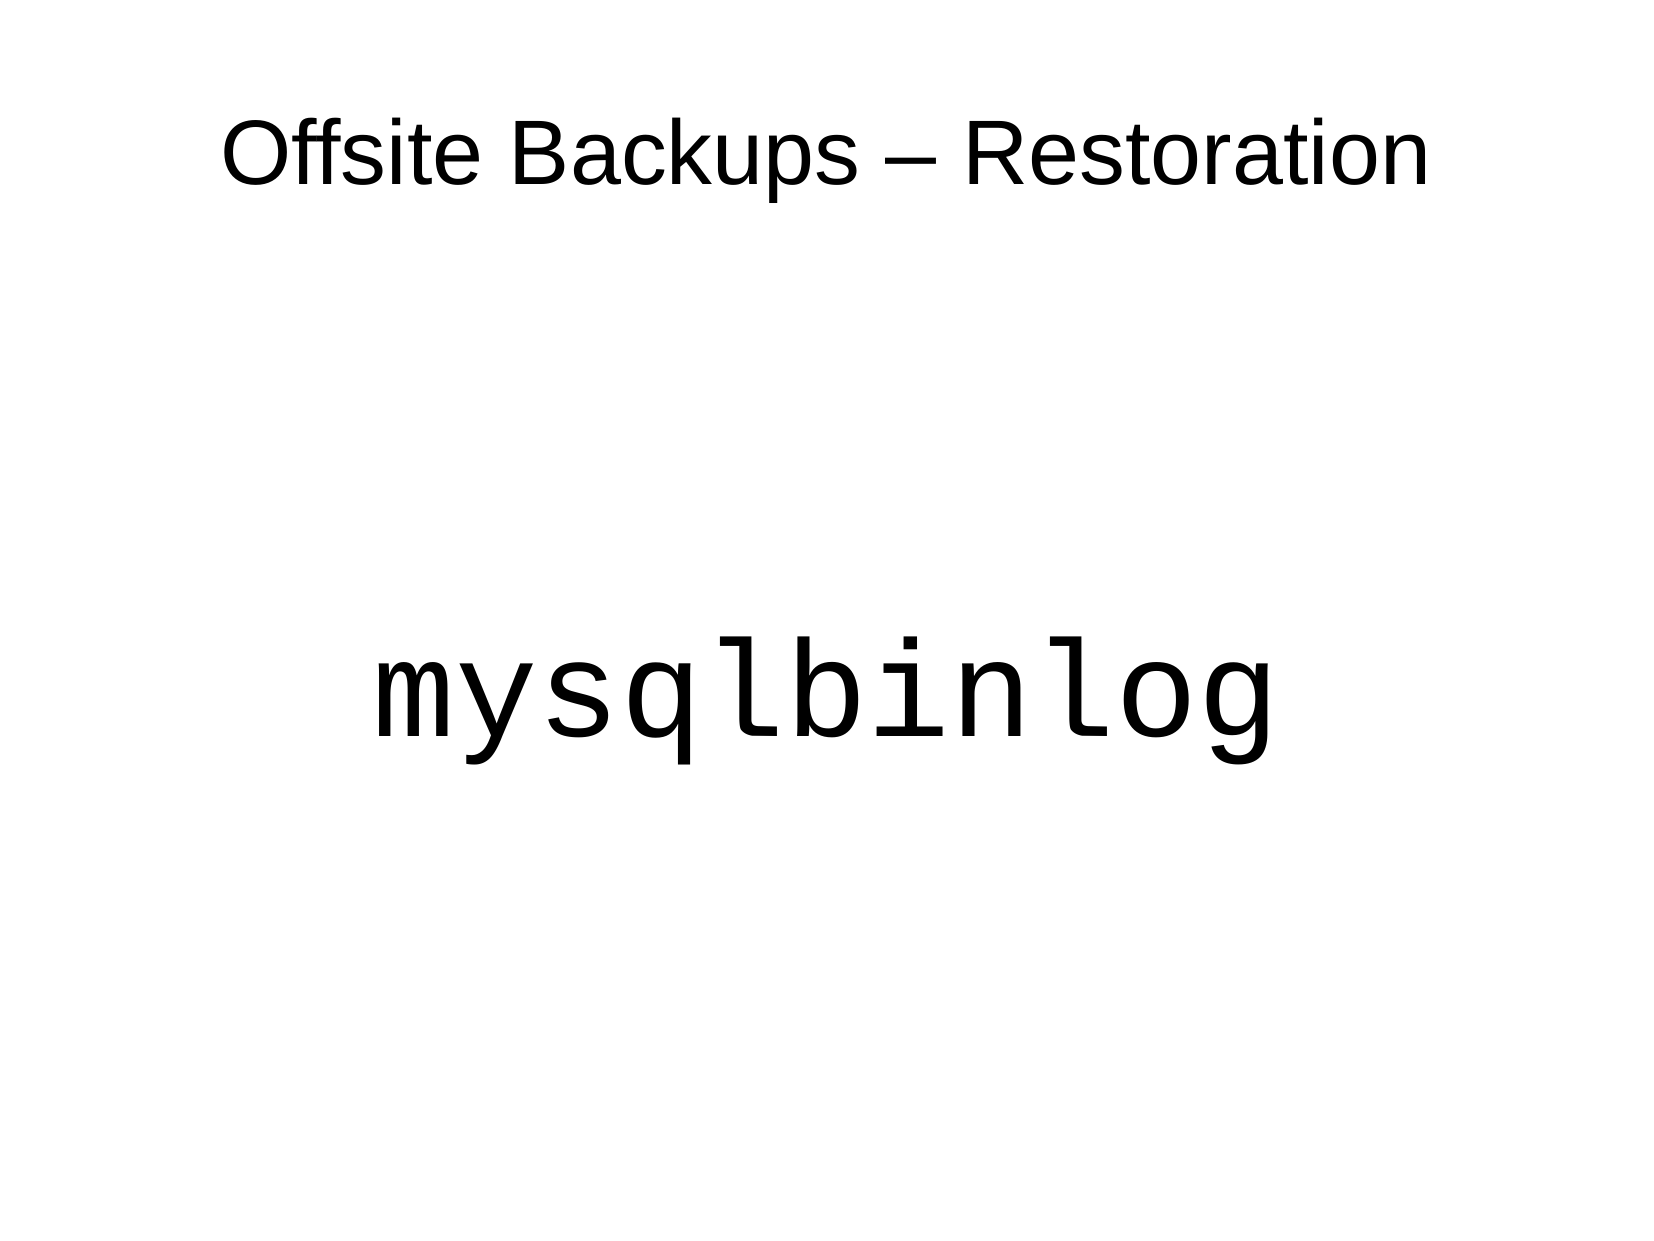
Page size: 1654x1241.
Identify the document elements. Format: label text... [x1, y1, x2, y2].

title Offsite Backups – Restoration [82, 49, 1571, 257]
subtitle mysqlbinlog [82, 290, 1571, 1109]
